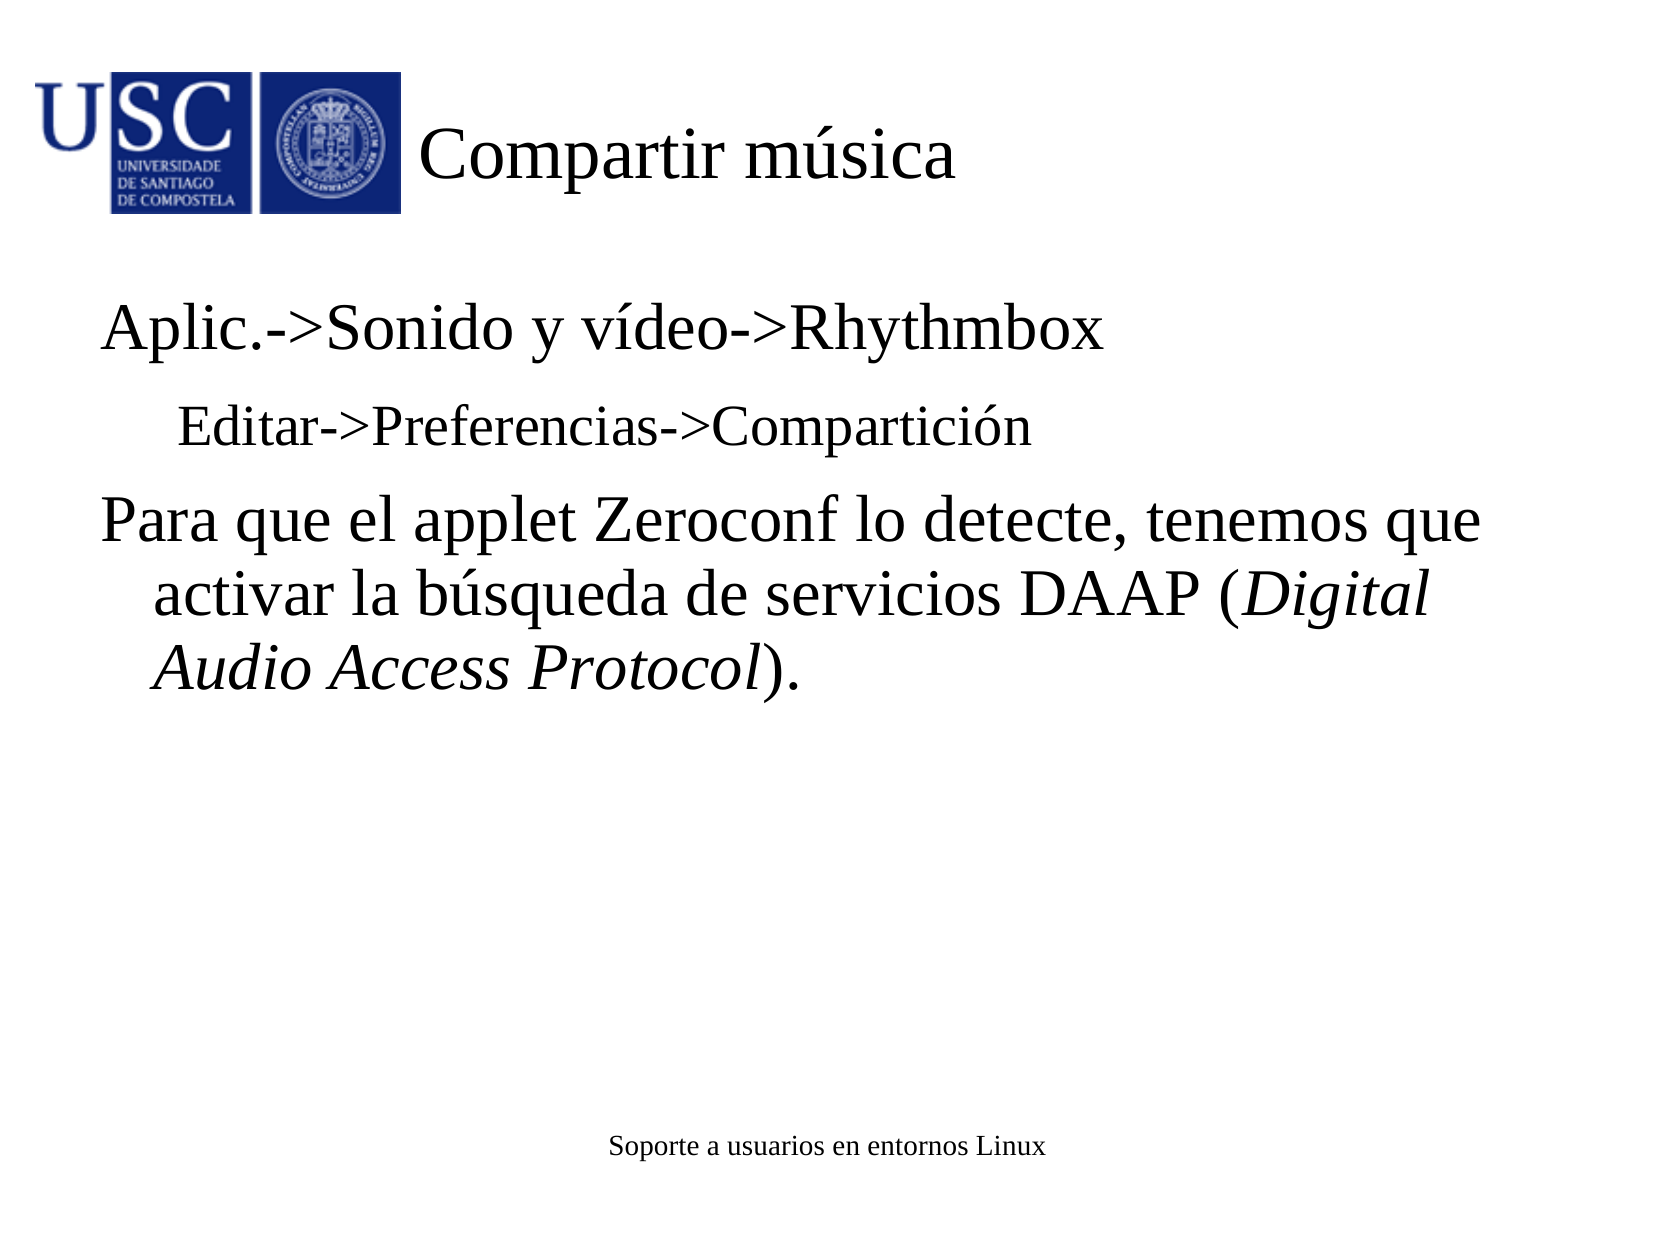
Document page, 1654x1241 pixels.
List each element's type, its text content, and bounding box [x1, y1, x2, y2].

picture [35, 72, 401, 214]
title Compartir música [418, 49, 1571, 257]
list Aplic.->Sonido y vídeo->Rhythmbox Editar->Preferencias->Compartición Para que el applet Zeroconf lo detecte, tenemos que activar la búsqueda de servicios DAAP (Digital Audio Access Protocol). [82, 290, 1571, 1109]
